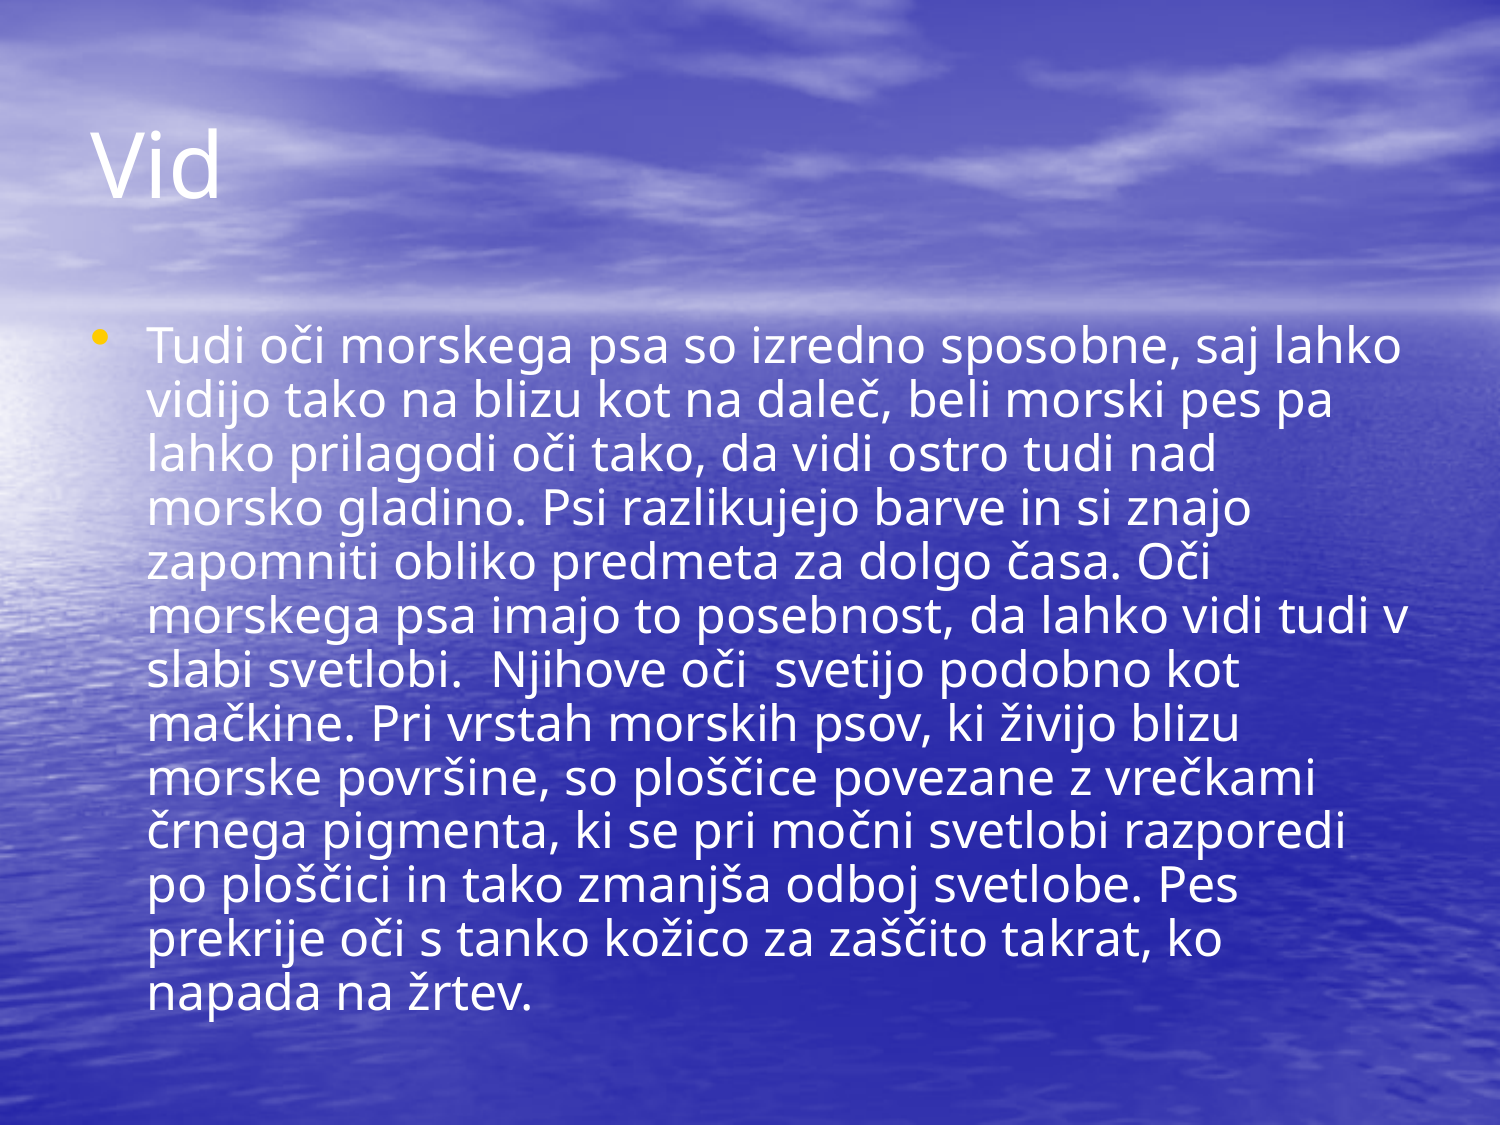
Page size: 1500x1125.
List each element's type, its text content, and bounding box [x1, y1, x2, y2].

list Tudi oči morskega psa so izredno sposobne, saj lahko vidijo tako na blizu kot na daleč, beli morski pes pa lahko prilagodi oči tako, da vidi ostro tudi nad morsko gladino. Psi razlikujejo barve in si znajo zapomniti obliko predmeta za dolgo časa. Oči morskega psa imajo to posebnost, da lahko vidi tudi v slabi svetlobi. Njihove oči svetijo podobno kot mačkine. Pri vrstah morskih psov, ki živijo blizu morske površine, so ploščice povezane z vrečkami črnega pigmenta, ki se pri močni svetlobi razporedi po ploščici in tako zmanjša odboj svetlobe. Pes prekrije oči s tanko kožico za zaščito takrat, ko napada na žrtev. [75, 312, 1425, 988]
title Vid [75, 47, 1425, 275]
picture [0, 0, 1500, 1125]
